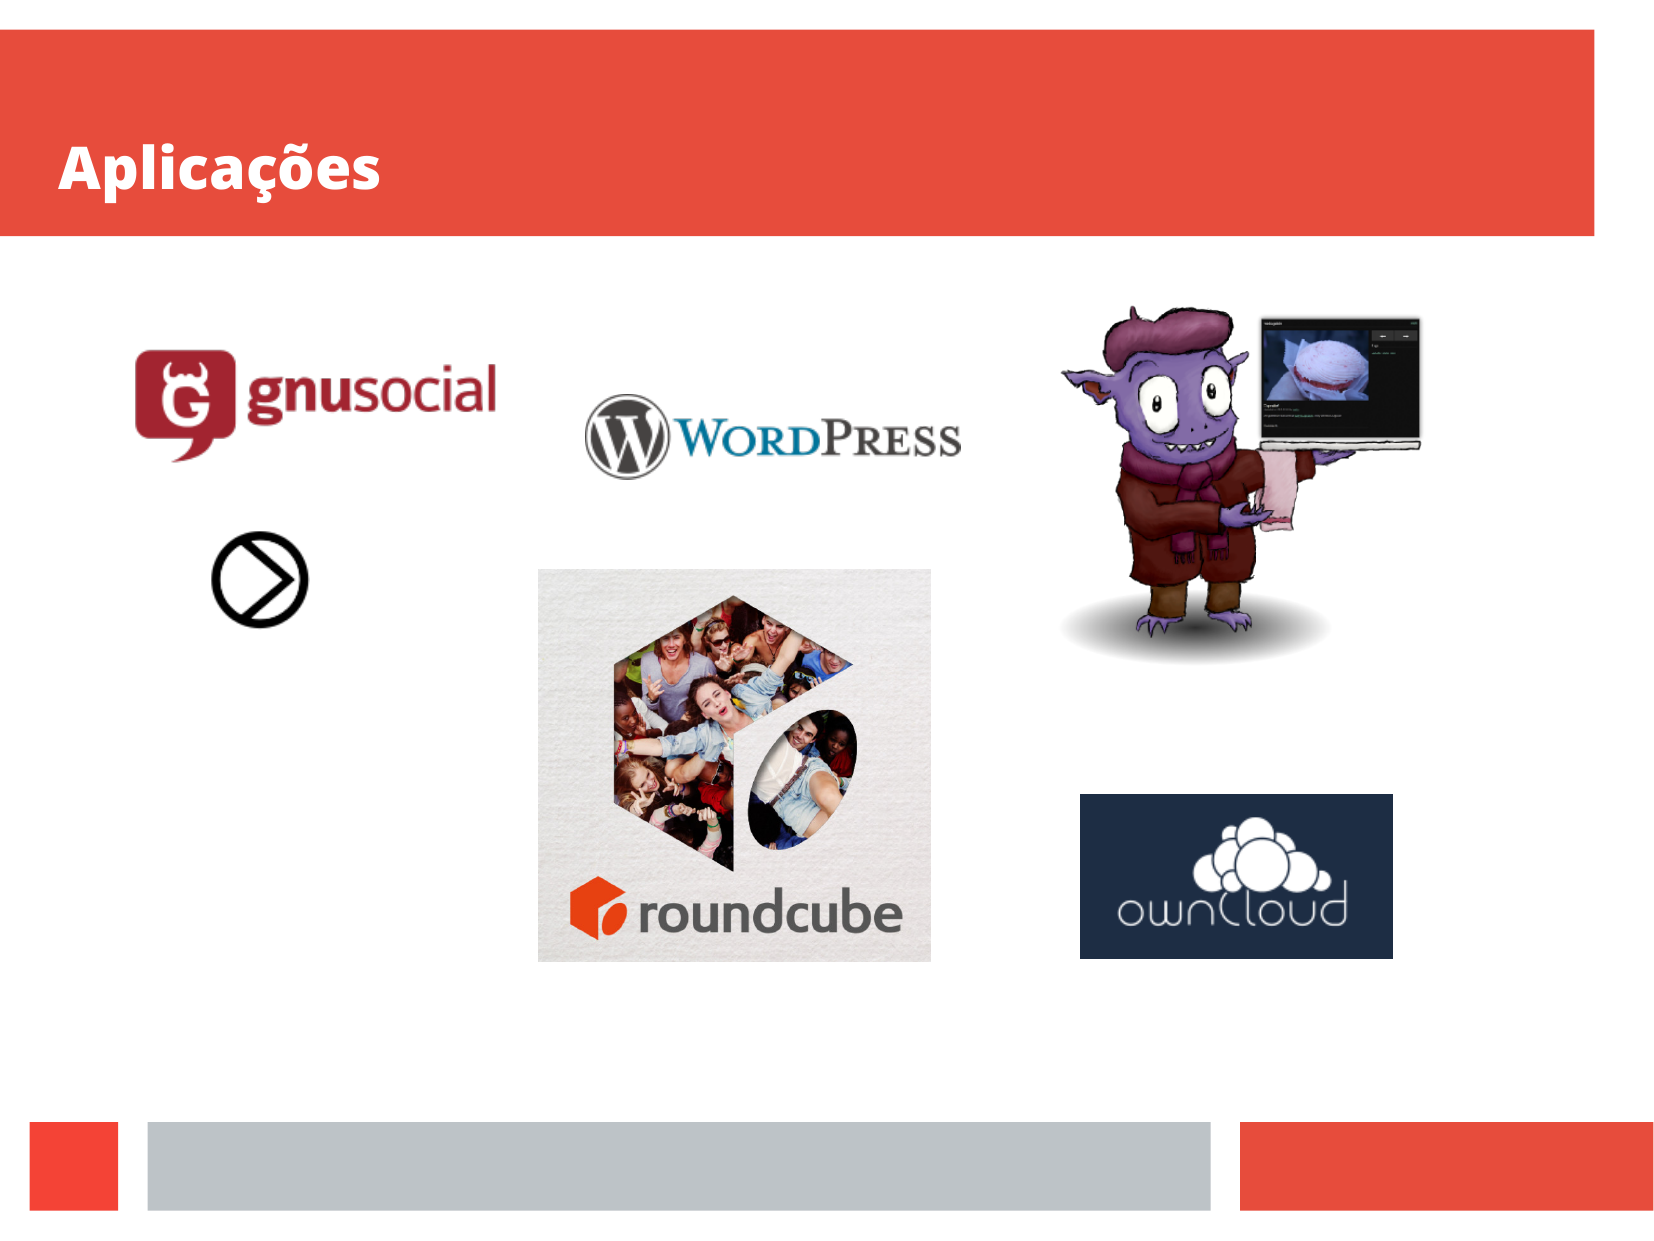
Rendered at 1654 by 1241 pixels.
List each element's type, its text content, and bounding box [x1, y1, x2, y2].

picture [1058, 299, 1426, 666]
picture [538, 569, 931, 962]
picture [210, 530, 310, 631]
title Aplicações [59, 59, 1595, 207]
picture [1080, 794, 1393, 959]
picture [585, 394, 961, 481]
picture [120, 344, 511, 469]
